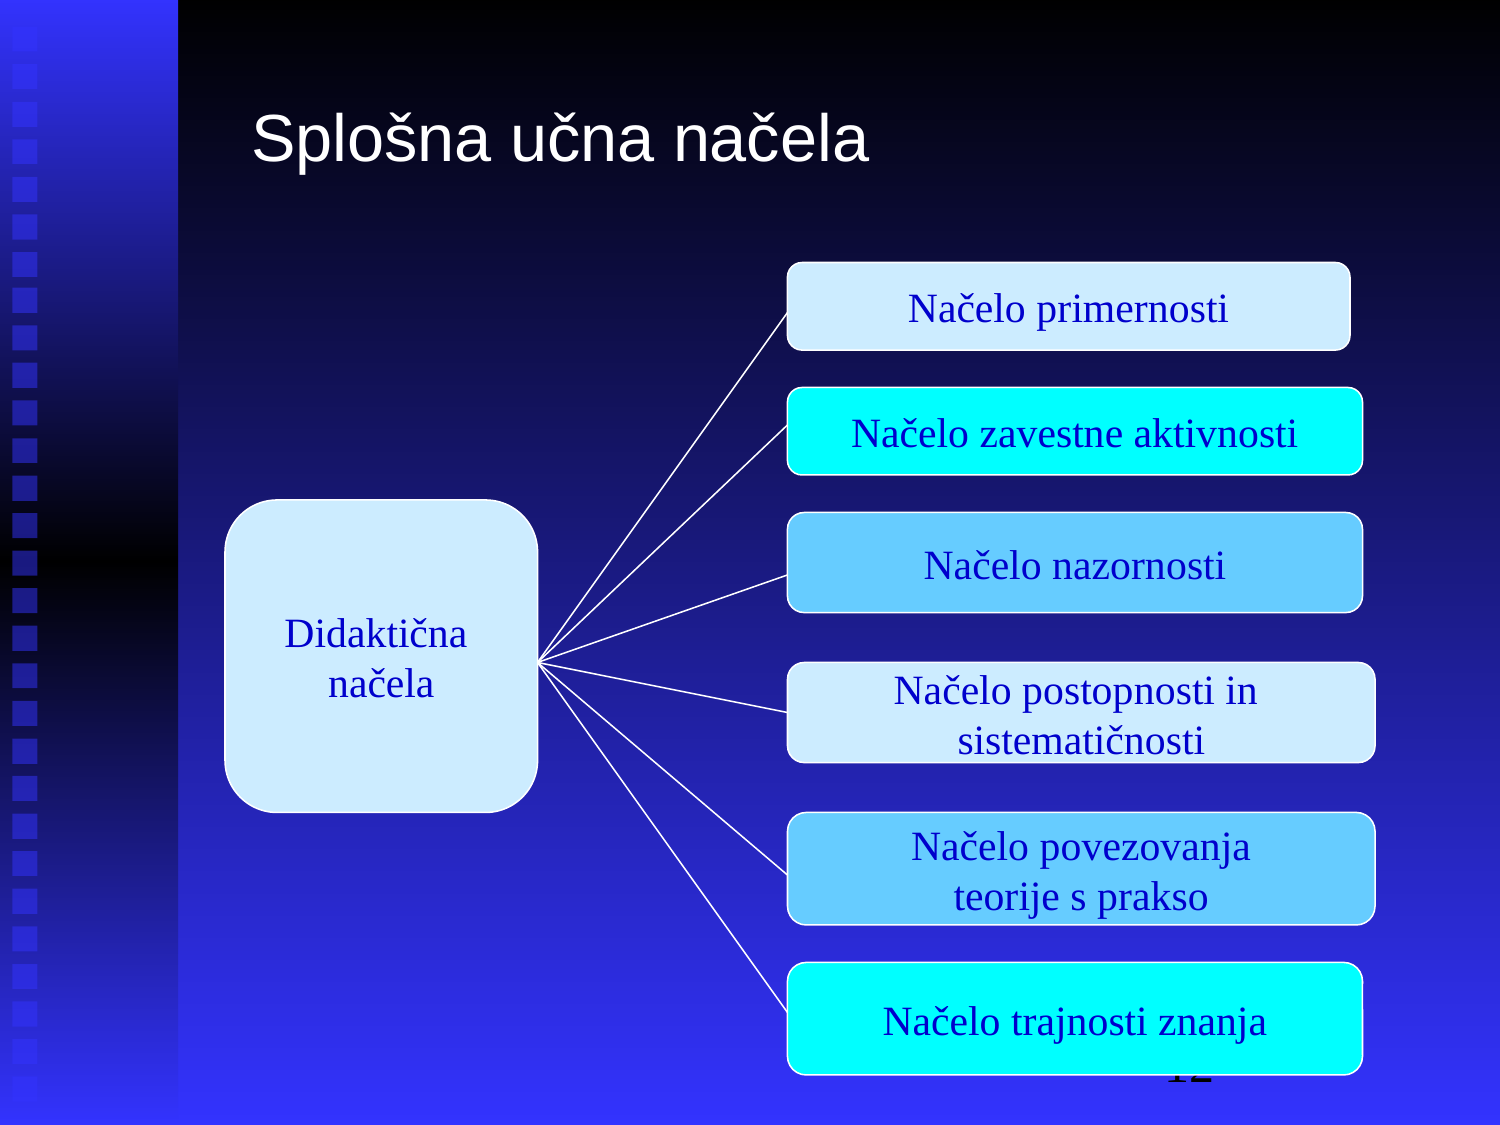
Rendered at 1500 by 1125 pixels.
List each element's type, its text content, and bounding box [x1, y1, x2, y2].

text_box Načelo primernosti [787, 262, 1351, 351]
title Splošna učna načela [235, 87, 1500, 183]
text_box Načelo povezovanja teorije s prakso [787, 812, 1376, 925]
text_box Načelo trajnosti znanja [787, 962, 1363, 1075]
text_box Načelo postopnosti in sistematičnosti [787, 662, 1376, 763]
text_box Didaktična načela [225, 499, 538, 813]
text_box Načelo zavestne aktivnosti [787, 387, 1363, 475]
text_box Načelo nazornosti [787, 512, 1363, 613]
